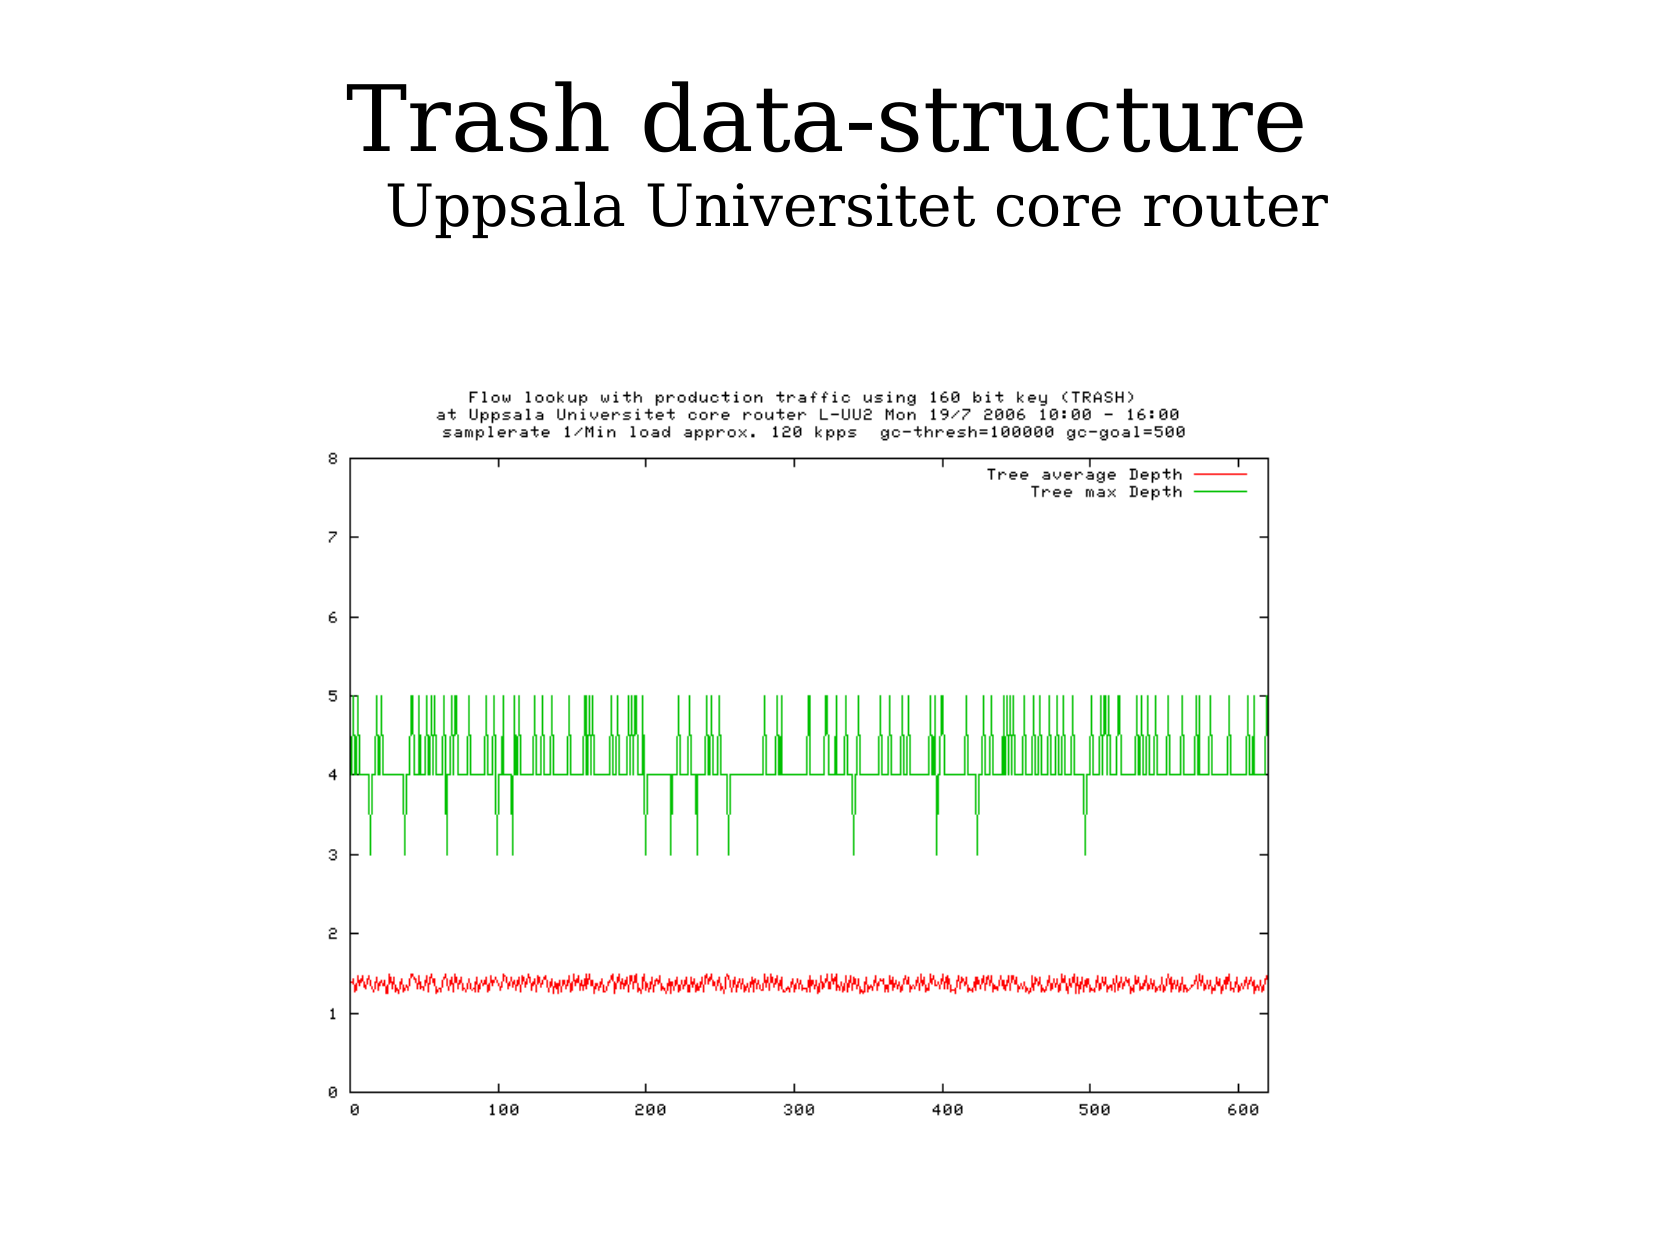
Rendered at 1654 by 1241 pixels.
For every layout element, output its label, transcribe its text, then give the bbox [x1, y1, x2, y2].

title Trash data-structure Uppsala Universitet core router [121, 49, 1534, 257]
picture [298, 373, 1299, 1128]
